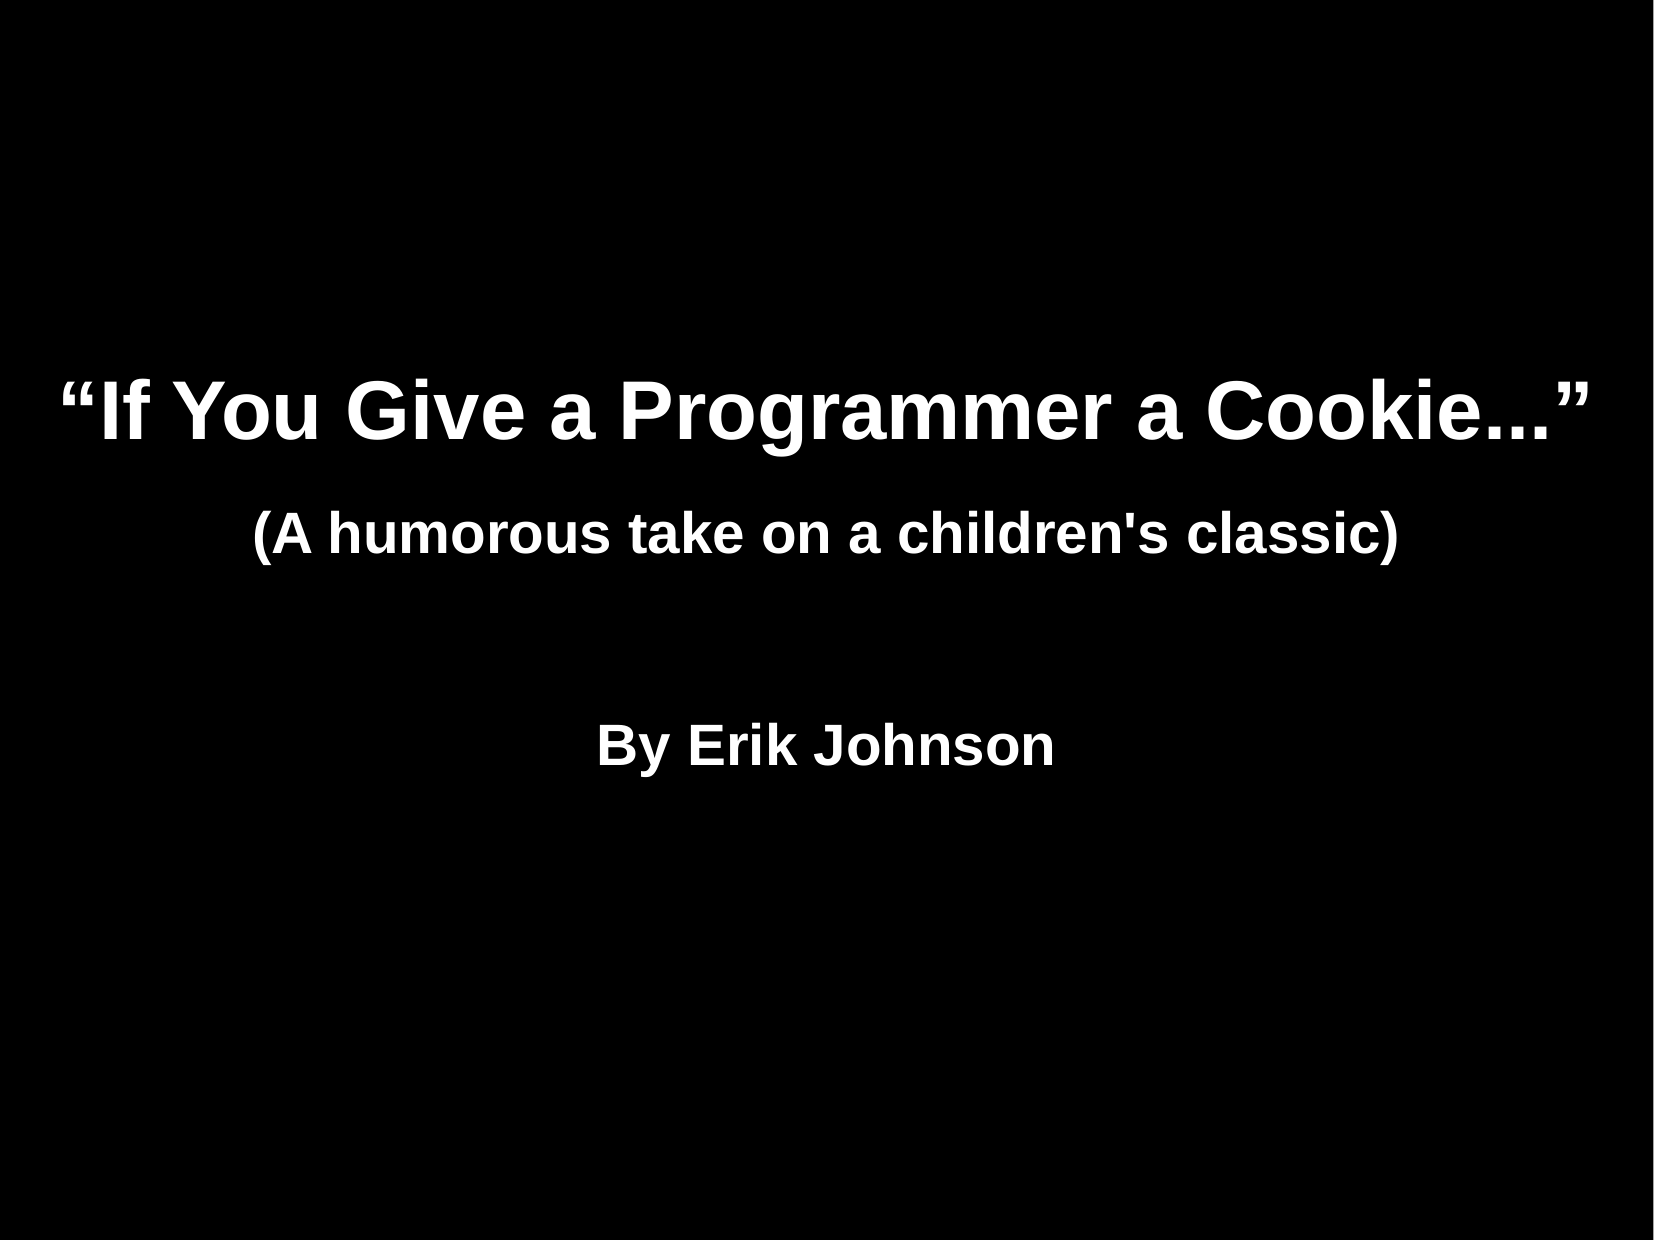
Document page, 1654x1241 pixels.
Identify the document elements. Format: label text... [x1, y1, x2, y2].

text_box (A humorous take on a children's classic) [54, 493, 1600, 583]
text_box “If You Give a Programmer a Cookie...” [34, 357, 1619, 466]
text_box By Erik Johnson [54, 705, 1600, 786]
